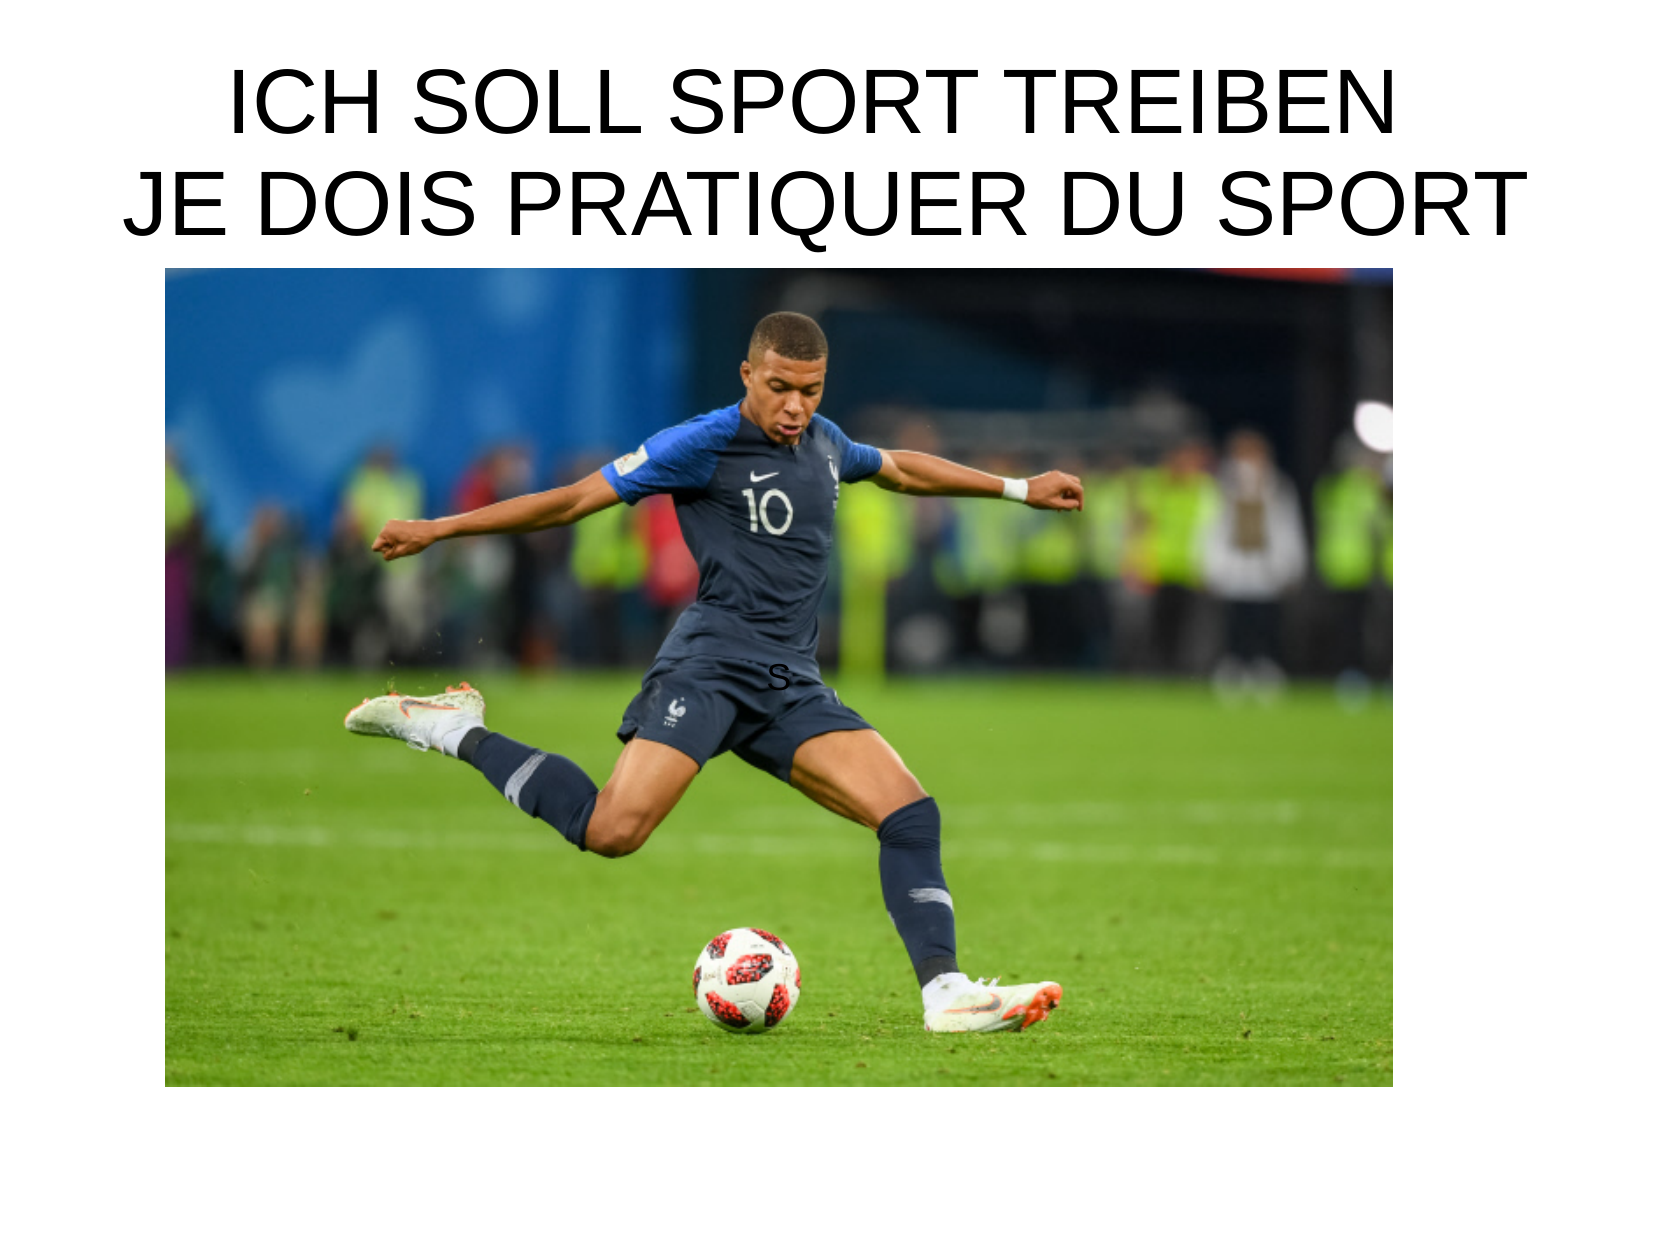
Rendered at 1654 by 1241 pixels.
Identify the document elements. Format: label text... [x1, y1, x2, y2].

picture [165, 268, 1393, 1087]
title ICH SOLL SPORT TREIBEN JE DOIS PRATIQUER DU SPORT [82, 49, 1571, 257]
